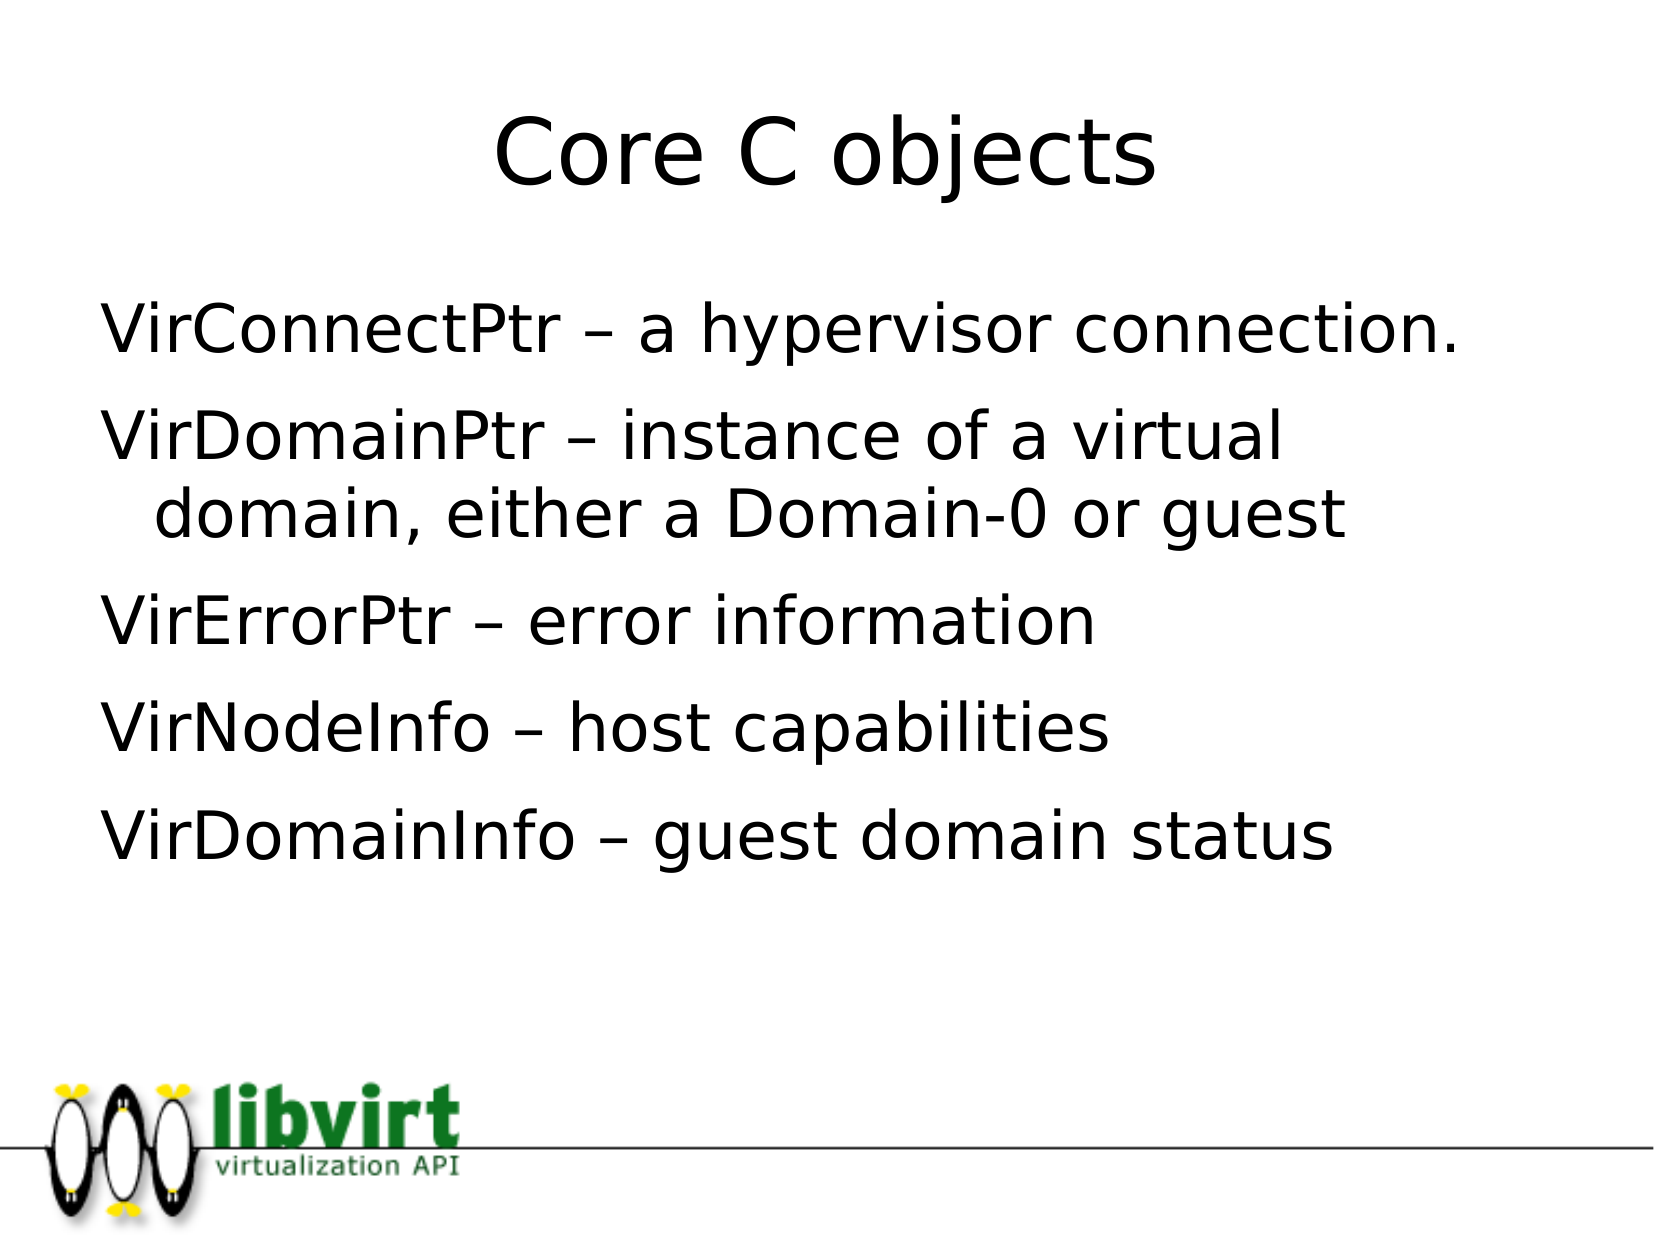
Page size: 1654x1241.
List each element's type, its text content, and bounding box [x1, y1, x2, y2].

title Core C objects [82, 49, 1571, 257]
list VirConnectPtr – a hypervisor connection. VirDomainPtr – instance of a virtual domain, either a Domain-0 or guest VirErrorPtr – error information VirNodeInfo – host capabilities VirDomainInfo – guest domain status [82, 290, 1571, 1076]
picture [0, 1076, 1654, 1241]
